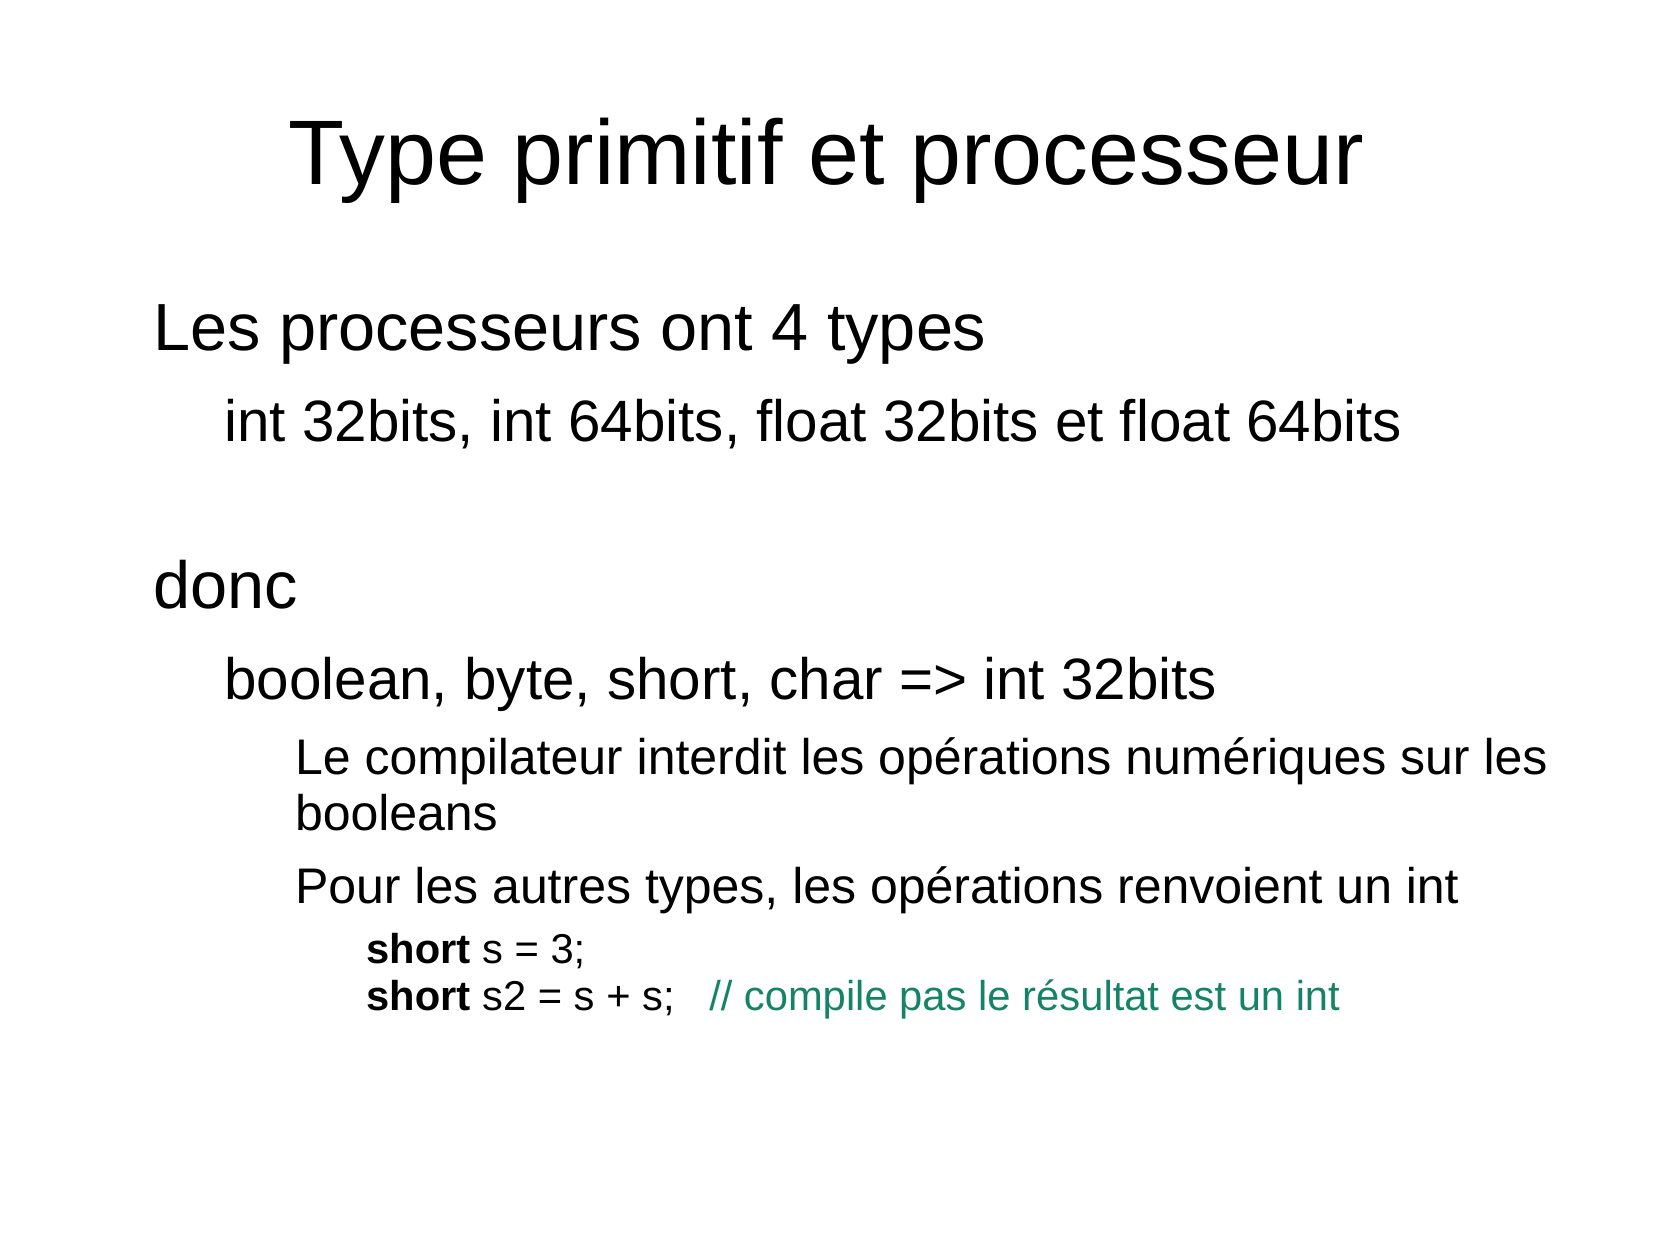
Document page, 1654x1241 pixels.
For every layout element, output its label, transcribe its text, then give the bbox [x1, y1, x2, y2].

title Type primitif et processeur [82, 49, 1571, 257]
list Les processeurs ont 4 types int 32bits, int 64bits, float 32bits et float 64bits donc boolean, byte, short, char => int 32bits Le compilateur interdit les opérations numériques sur les booleans Pour les autres types, les opérations renvoient un int short s = 3; short s2 = s + s; // compile pas le résultat est un int [82, 290, 1571, 1141]
